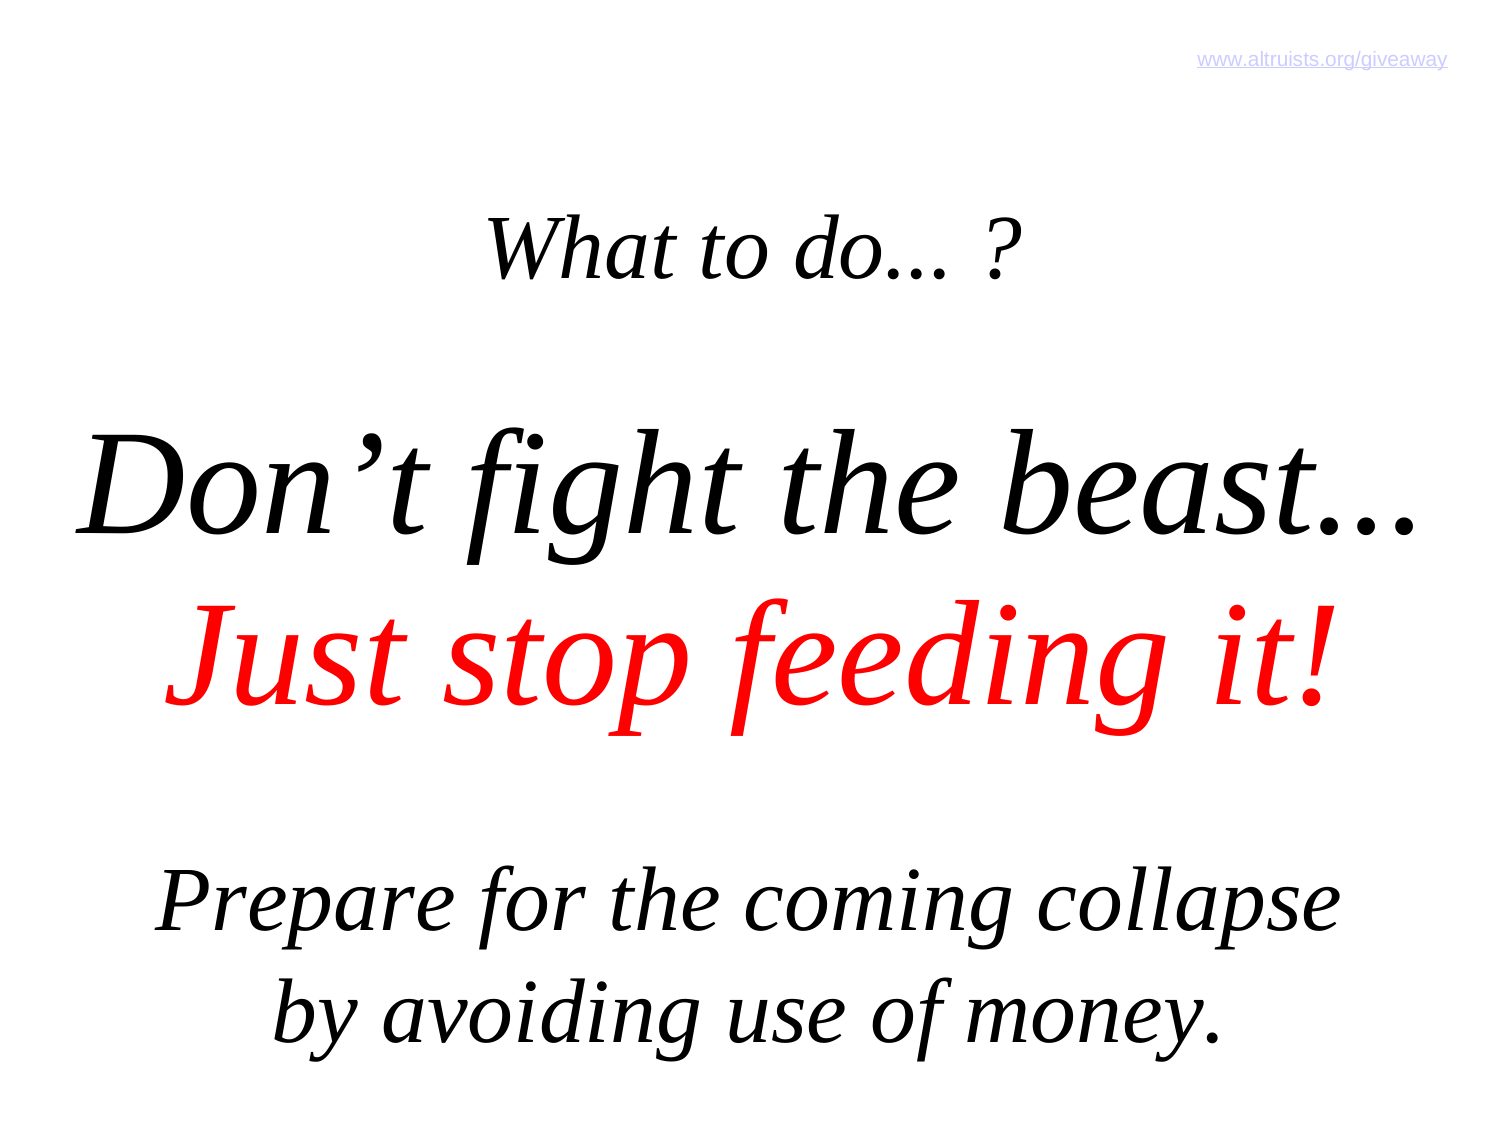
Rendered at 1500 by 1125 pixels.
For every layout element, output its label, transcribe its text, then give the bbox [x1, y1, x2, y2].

text_box Prepare for the coming collapse by avoiding use of money. [88, 829, 1413, 1069]
text_box What to do... ? [59, 177, 1447, 305]
text_box Just stop feeding it! [59, 543, 1447, 869]
text_box www.altruists.org/giveaway [1182, 37, 1463, 78]
text_box Don’t fight the beast... [59, 372, 1447, 543]
text_box Don’t fight the beast... [566, 468, 605, 525]
